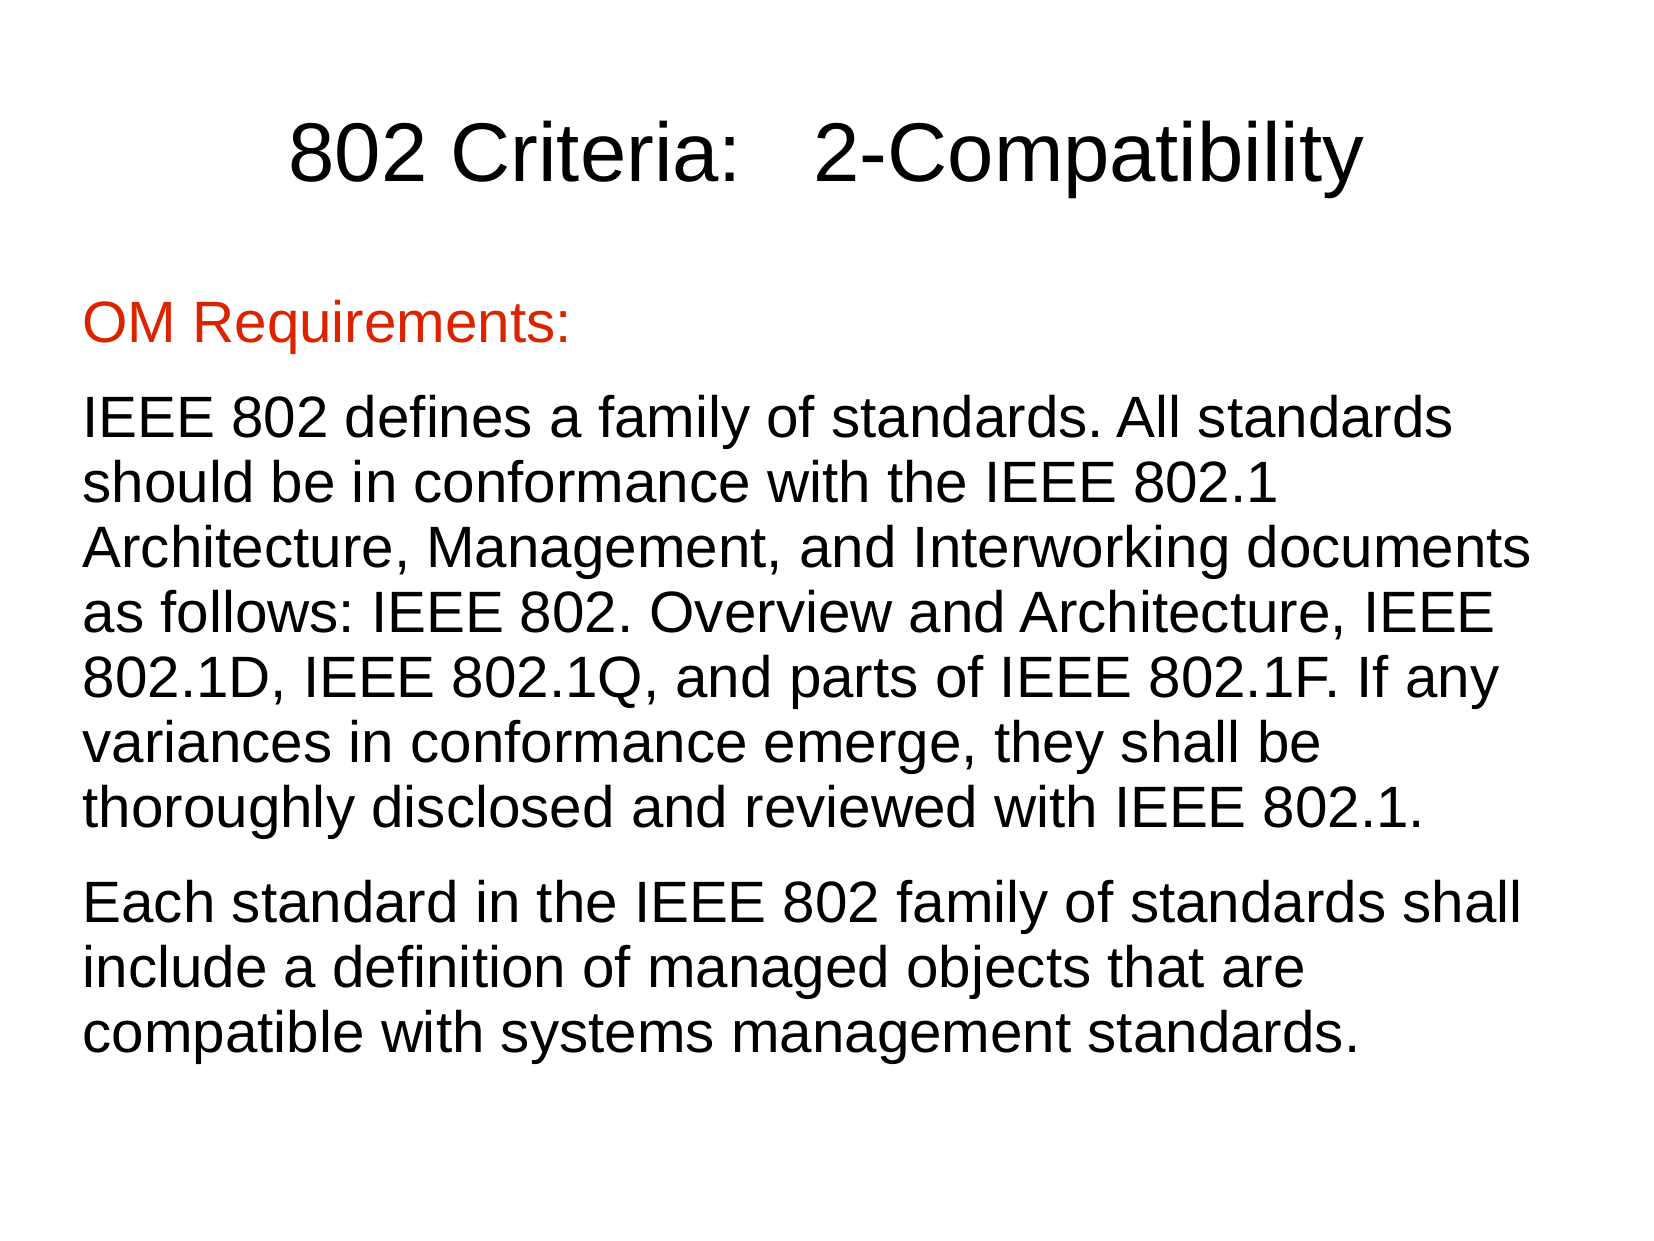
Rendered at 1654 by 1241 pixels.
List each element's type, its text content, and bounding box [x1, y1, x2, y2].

title 802 Criteria: 2-Compatibility [82, 56, 1571, 250]
list OM Requirements: IEEE 802 defines a family of standards. All standards should be in conformance with the IEEE 802.1 Architecture, Management, and Interworking documents as follows: IEEE 802. Overview and Architecture, IEEE 802.1D, IEEE 802.1Q, and parts of IEEE 802.1F. If any variances in conformance emerge, they shall be thoroughly disclosed and reviewed with IEEE 802.1. Each standard in the IEEE 802 family of standards shall include a definition of managed objects that are compatible with systems management standards. [82, 290, 1571, 1094]
